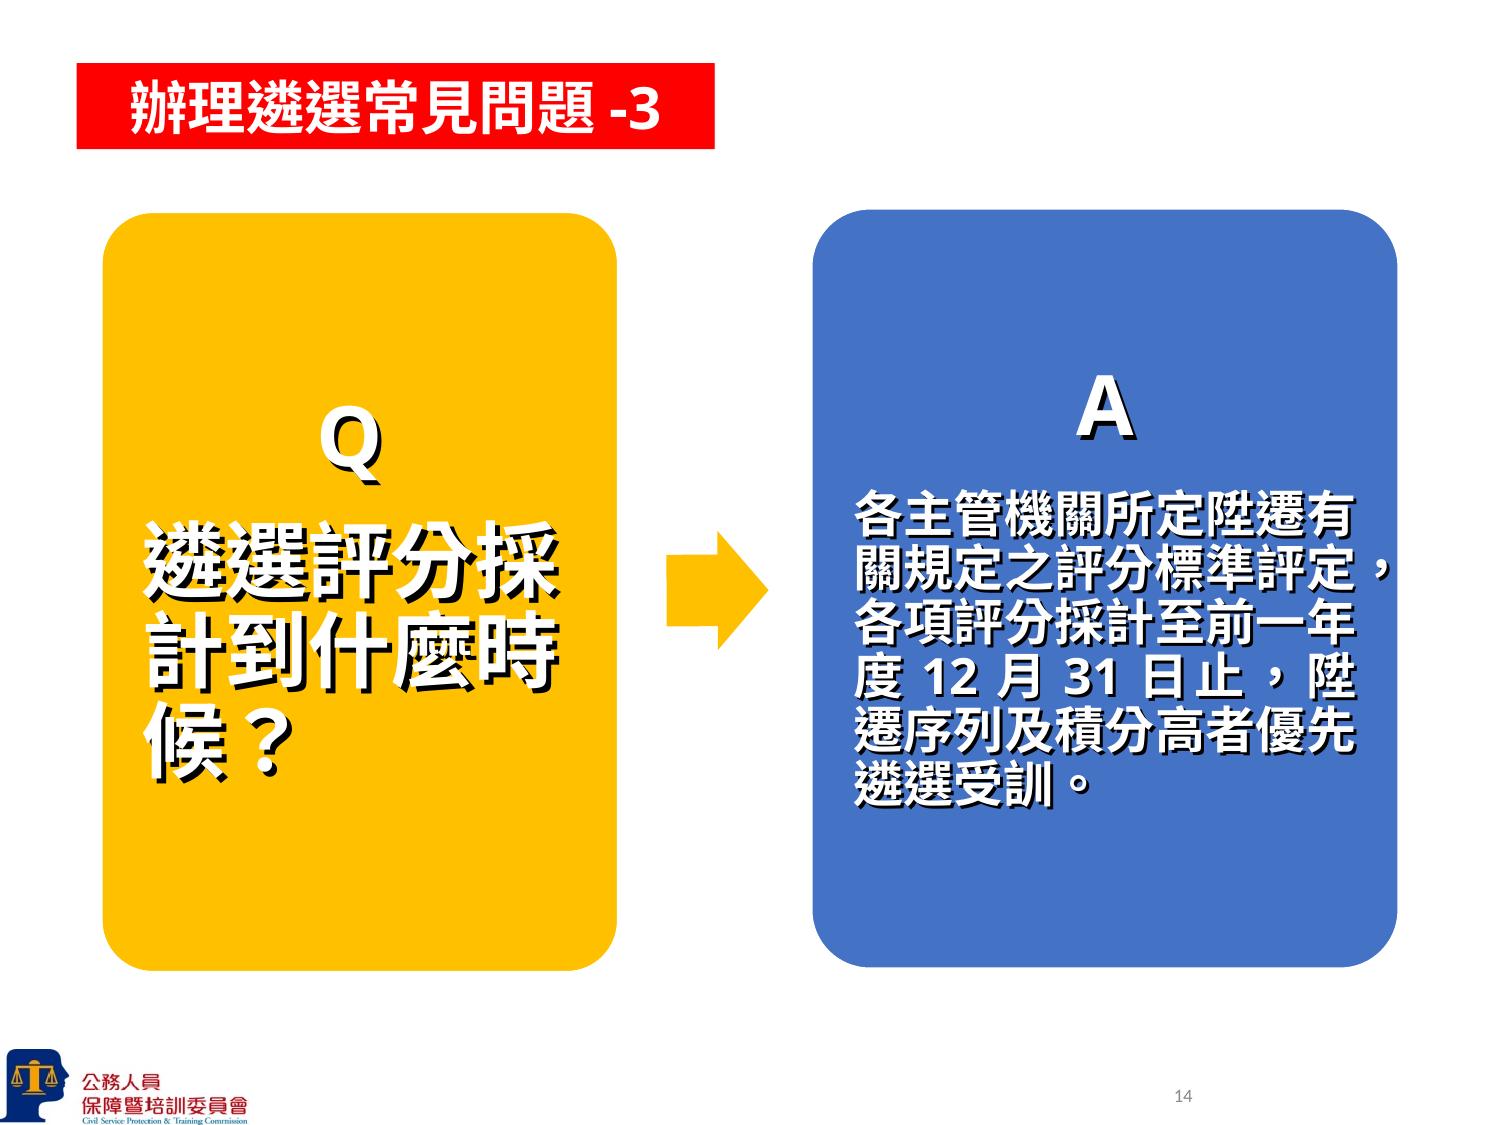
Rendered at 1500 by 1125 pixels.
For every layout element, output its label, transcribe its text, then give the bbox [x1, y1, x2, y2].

text_box [666, 530, 769, 651]
text_box 20 [1158, 1065, 1497, 1125]
text_box A 各主管機關所定陞遷有關規定之評分標準評定，各項評分採計至前一年度12月31日止，陞遷序列及積分高者優先遴選受訓。 [810, 208, 1399, 970]
text_box Q 遴選評分採計到什麼時候？ [101, 211, 619, 973]
text_box 辦理遴選常見問題-3 [76, 63, 715, 150]
